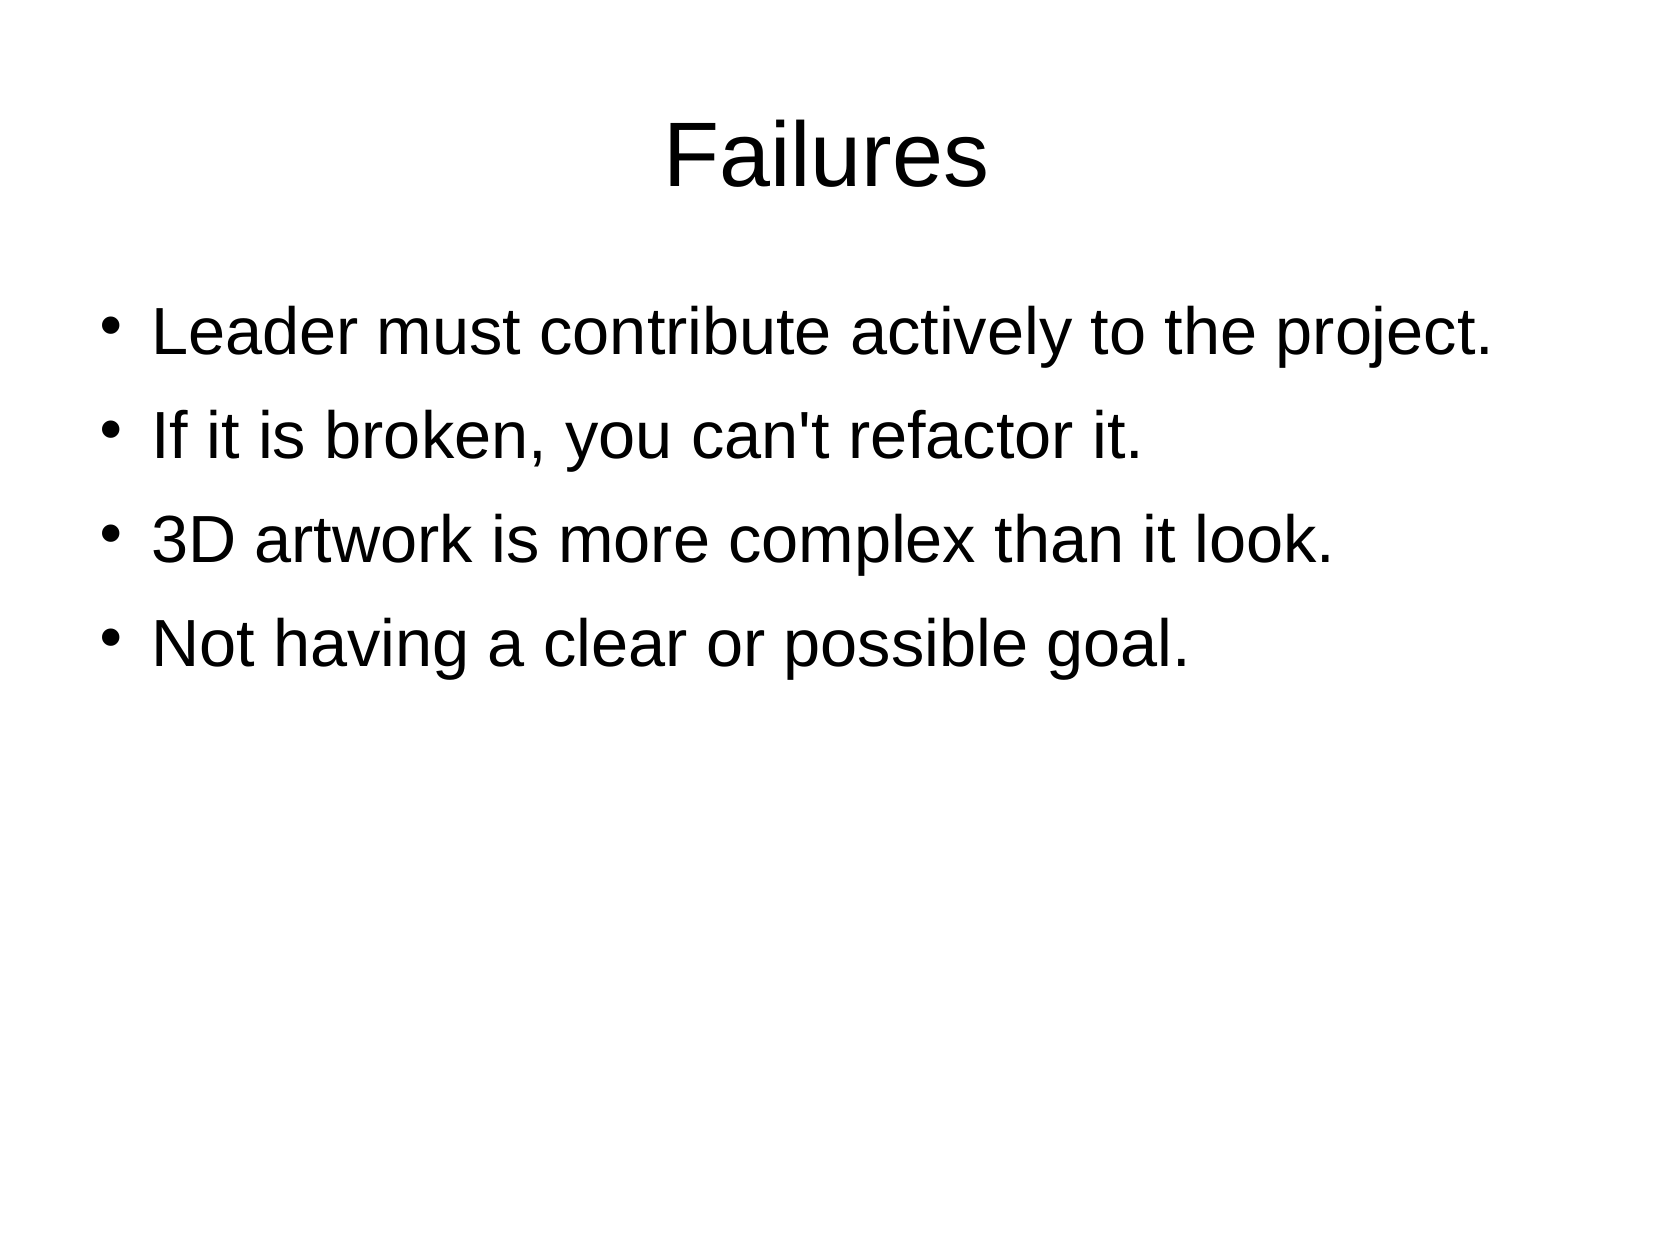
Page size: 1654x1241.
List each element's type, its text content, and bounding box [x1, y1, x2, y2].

title Failures [82, 49, 1571, 257]
list Leader must contribute actively to the project. If it is broken, you can't refactor it. 3D artwork is more complex than it look. Not having a clear or possible goal. [82, 290, 1571, 1109]
